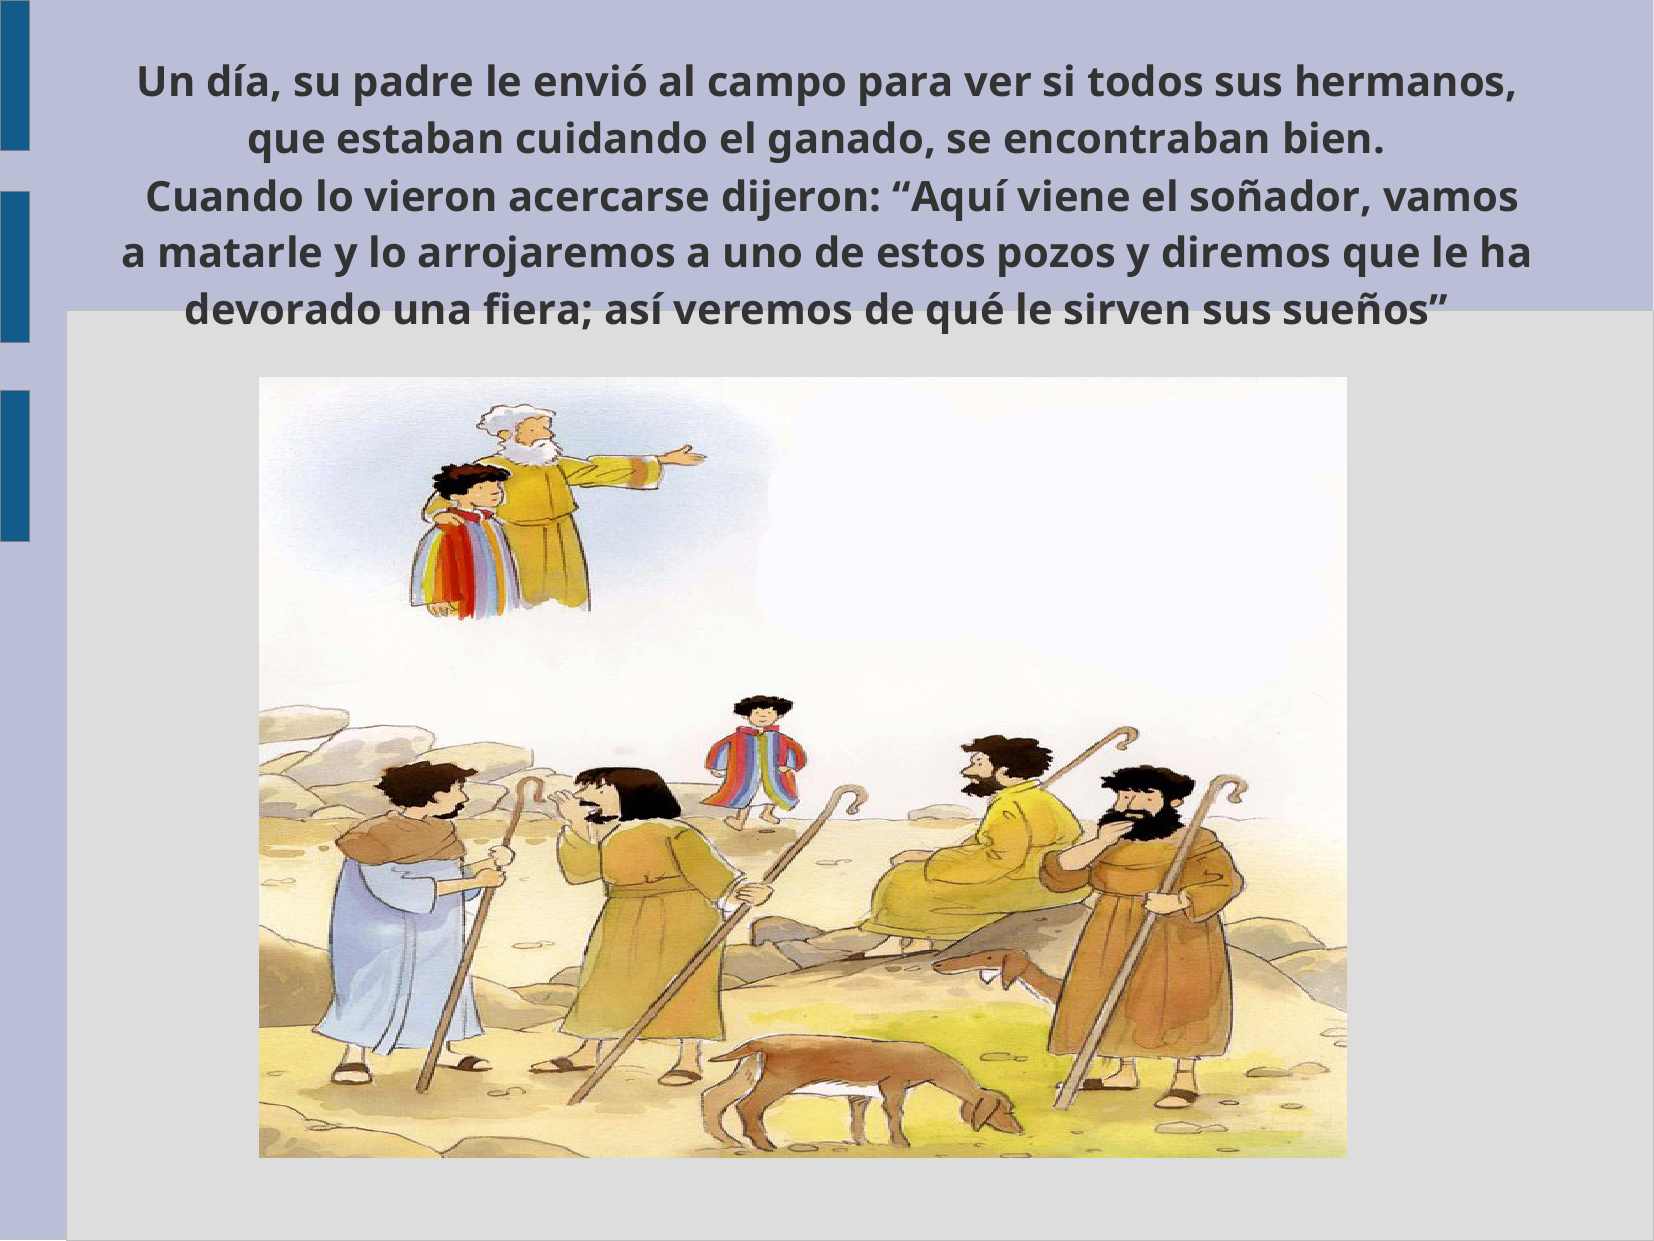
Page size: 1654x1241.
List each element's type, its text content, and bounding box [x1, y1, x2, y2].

title Un día, su padre le envió al campo para ver si todos sus hermanos, que estaban cuidando el ganado, se encontraban bien. Cuando lo vieron acercarse dijeron: “Aquí viene el soñador, vamos a matarle y lo arrojaremos a uno de estos pozos y diremos que le ha devorado una fiera; así veremos de qué le sirven sus sueños” [121, 49, 1534, 341]
picture [259, 377, 1347, 1158]
